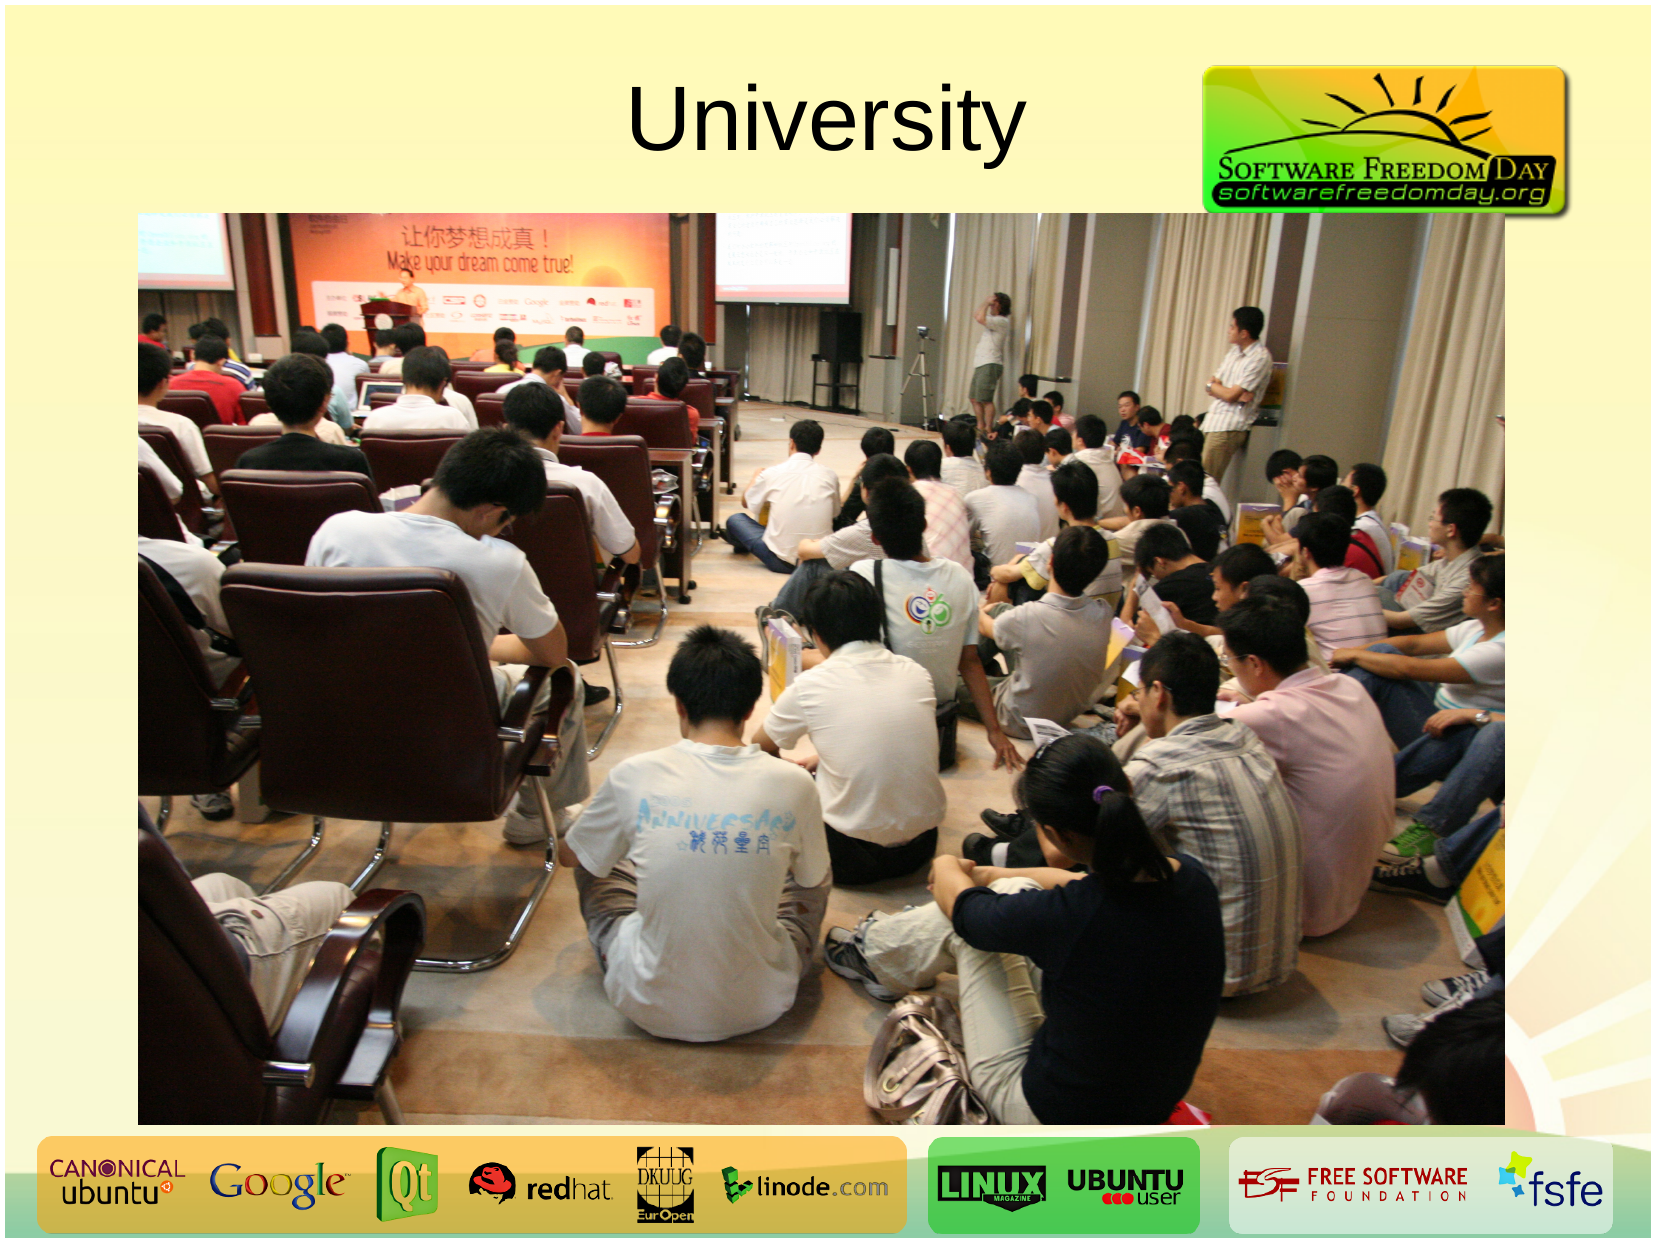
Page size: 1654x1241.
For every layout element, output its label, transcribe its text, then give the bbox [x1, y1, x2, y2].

title University [82, 22, 1571, 215]
picture [5, 5, 1651, 1238]
